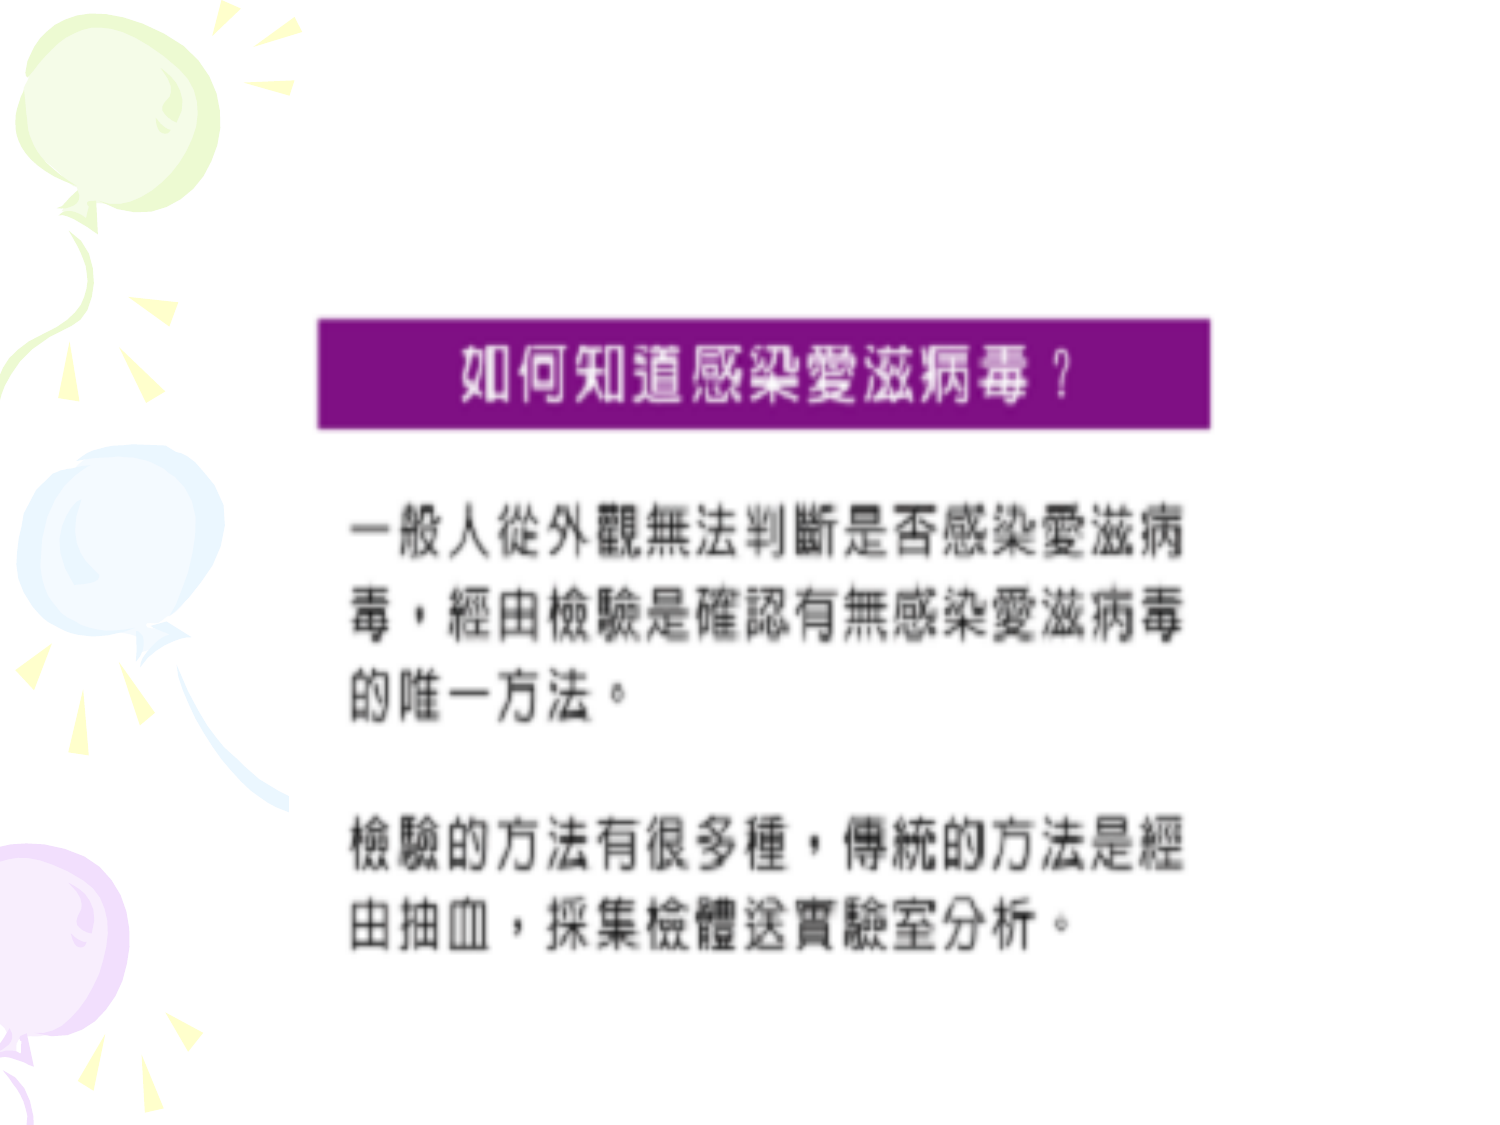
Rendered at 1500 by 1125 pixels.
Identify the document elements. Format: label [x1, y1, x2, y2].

picture [289, 267, 1247, 1012]
